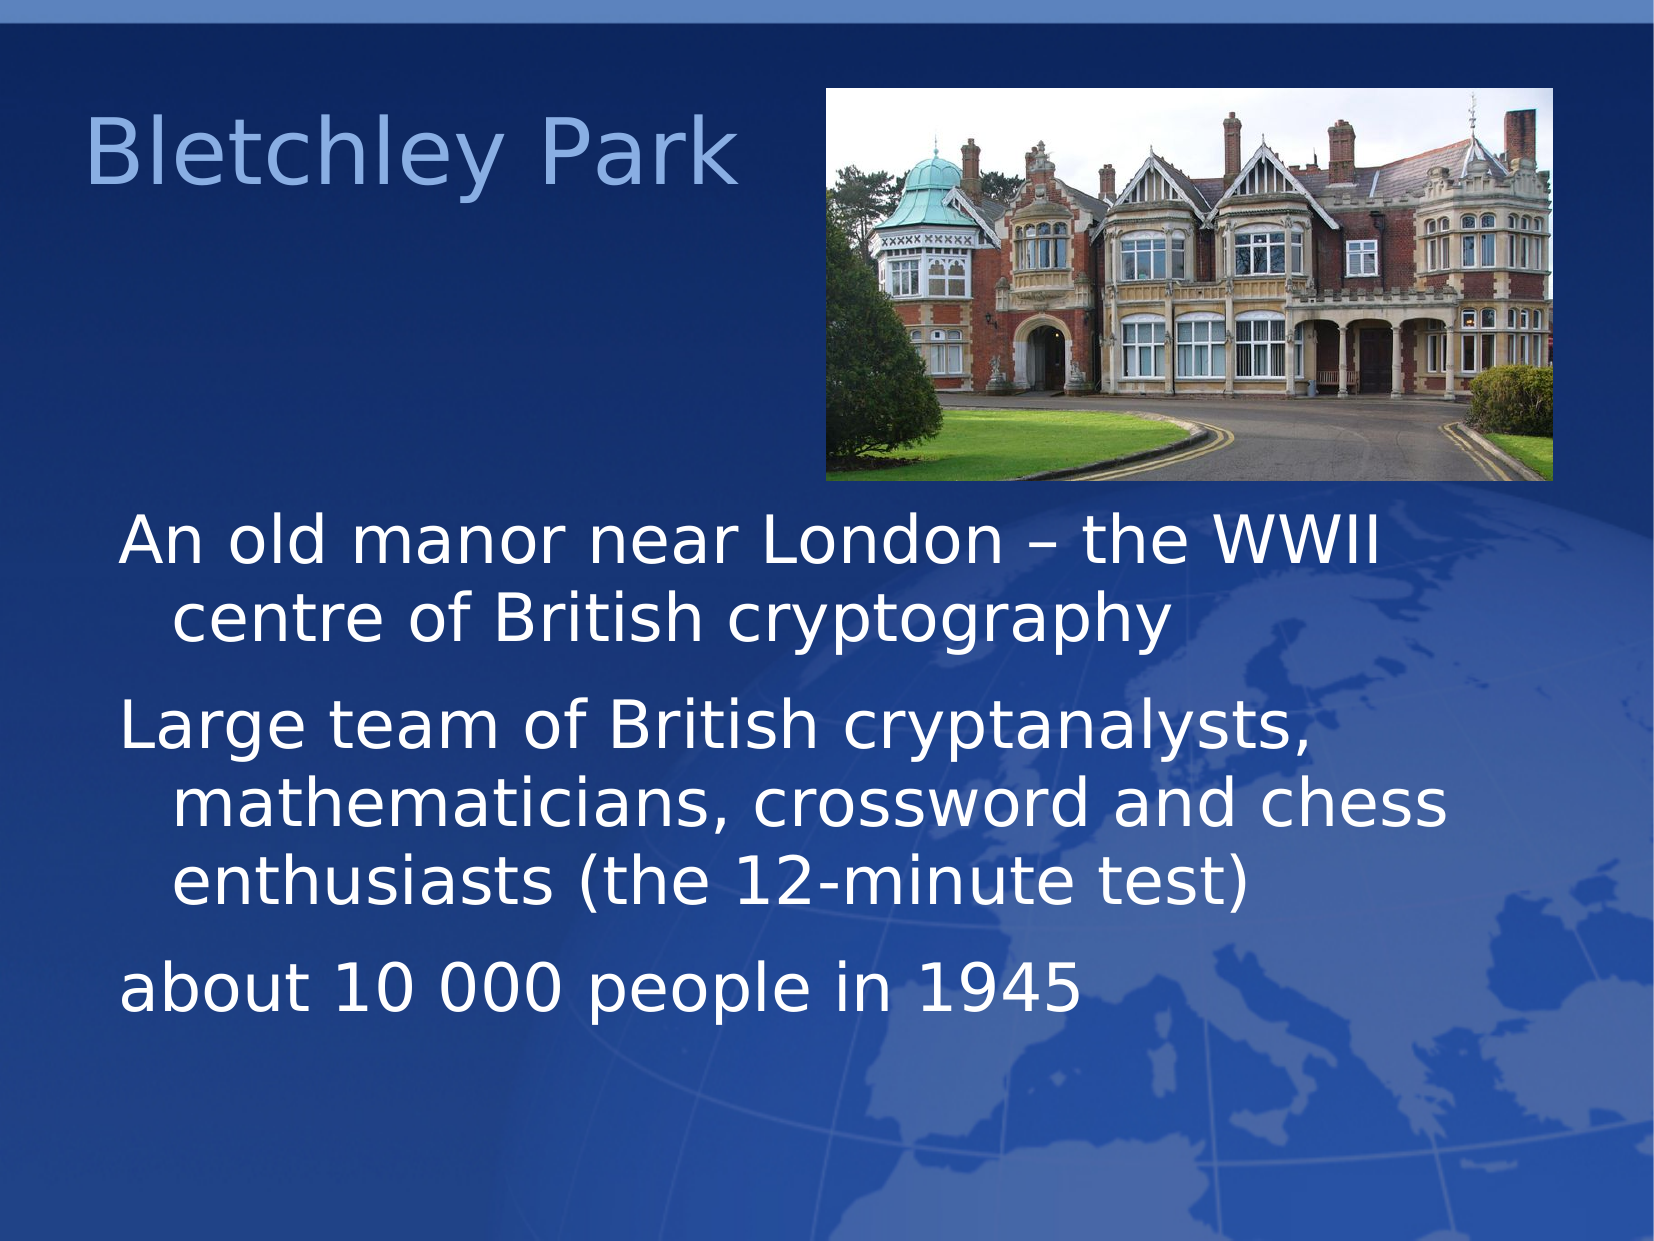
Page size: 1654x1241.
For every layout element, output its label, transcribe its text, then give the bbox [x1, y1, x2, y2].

list An old manor near London – the WWII centre of British cryptography Large team of British cryptanalysts, mathematicians, crossword and chess enthusiasts (the 12-minute test) about 10 000 people in 1945 [100, 501, 1565, 1182]
picture [0, 0, 1654, 1241]
title Bletchley Park [82, 49, 1571, 257]
